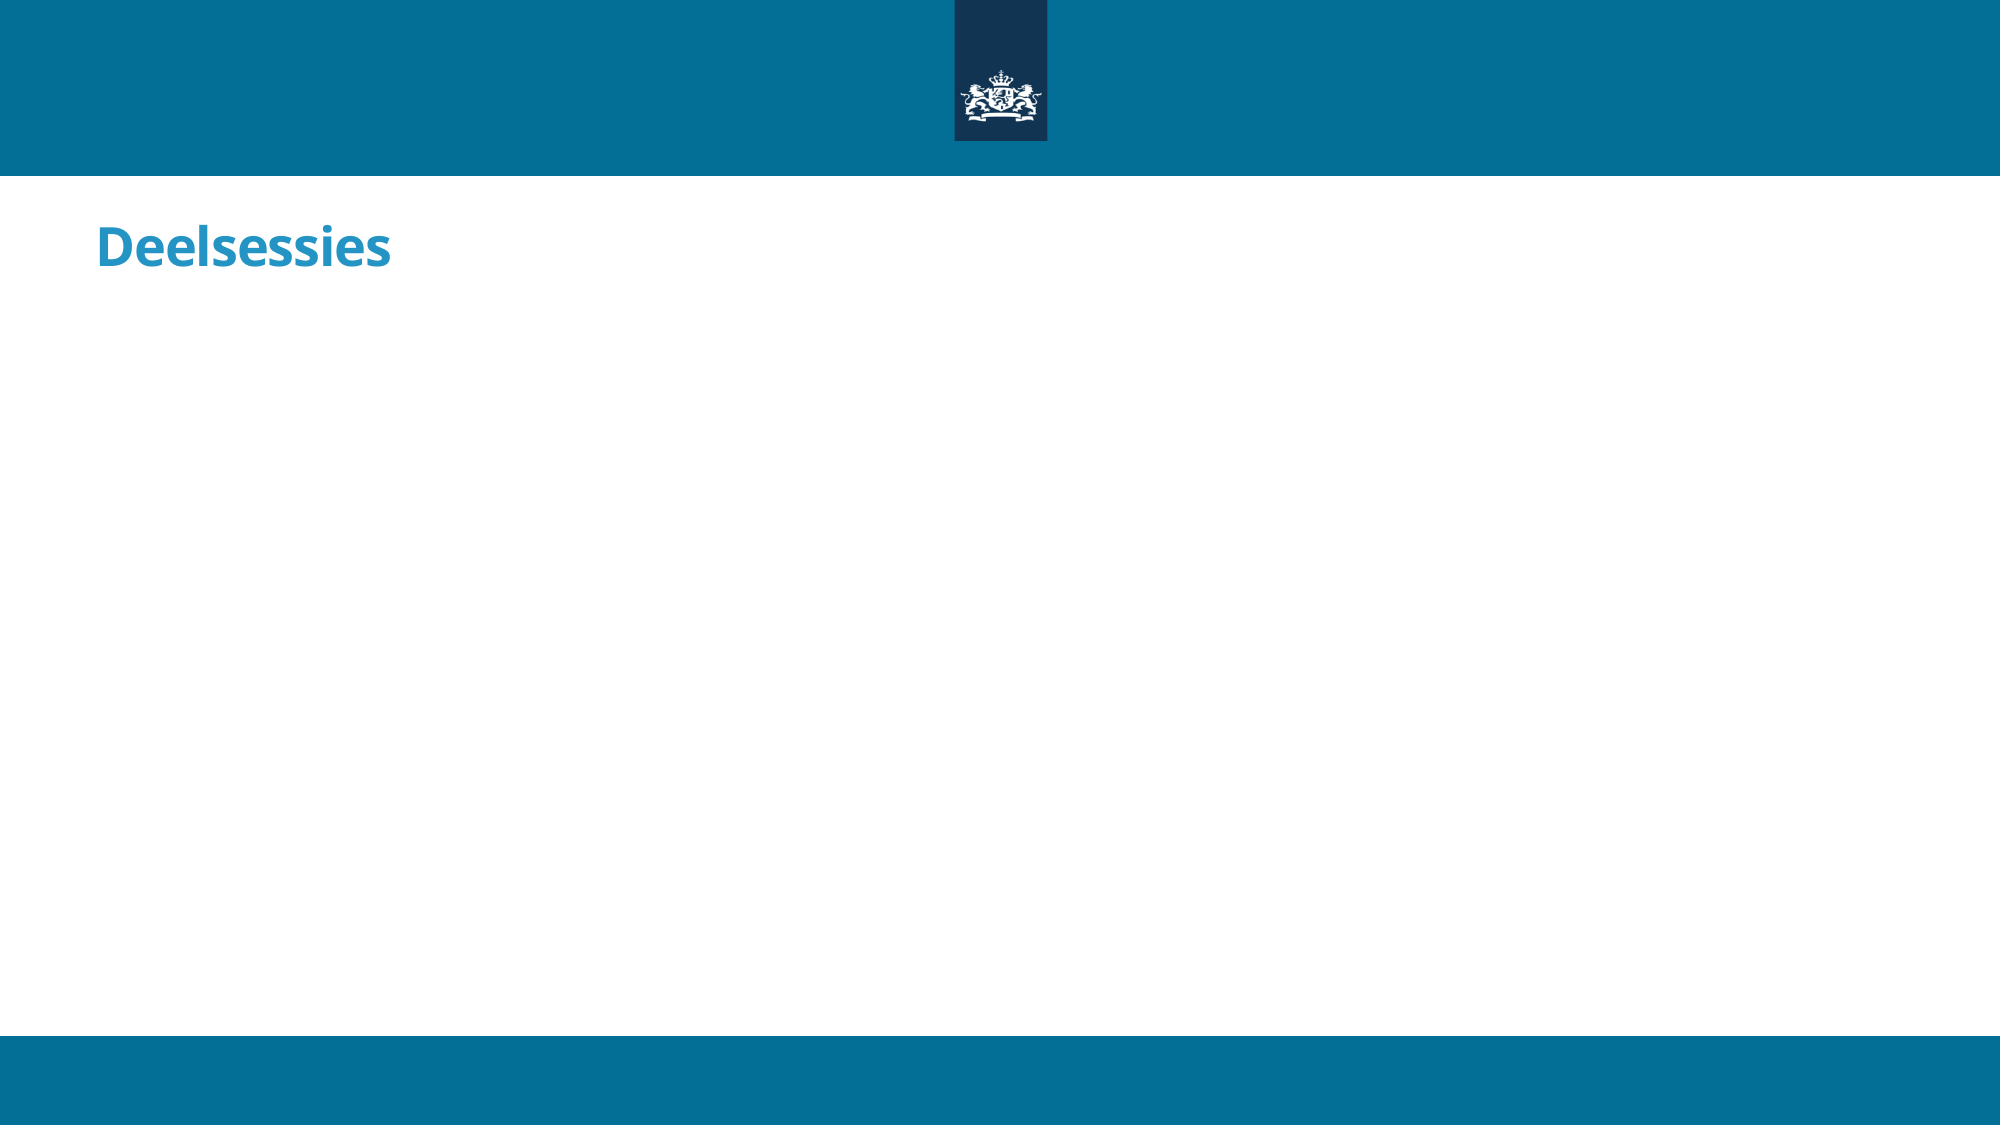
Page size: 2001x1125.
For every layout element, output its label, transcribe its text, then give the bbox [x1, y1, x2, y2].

title Deelsessies [80, 202, 1797, 297]
